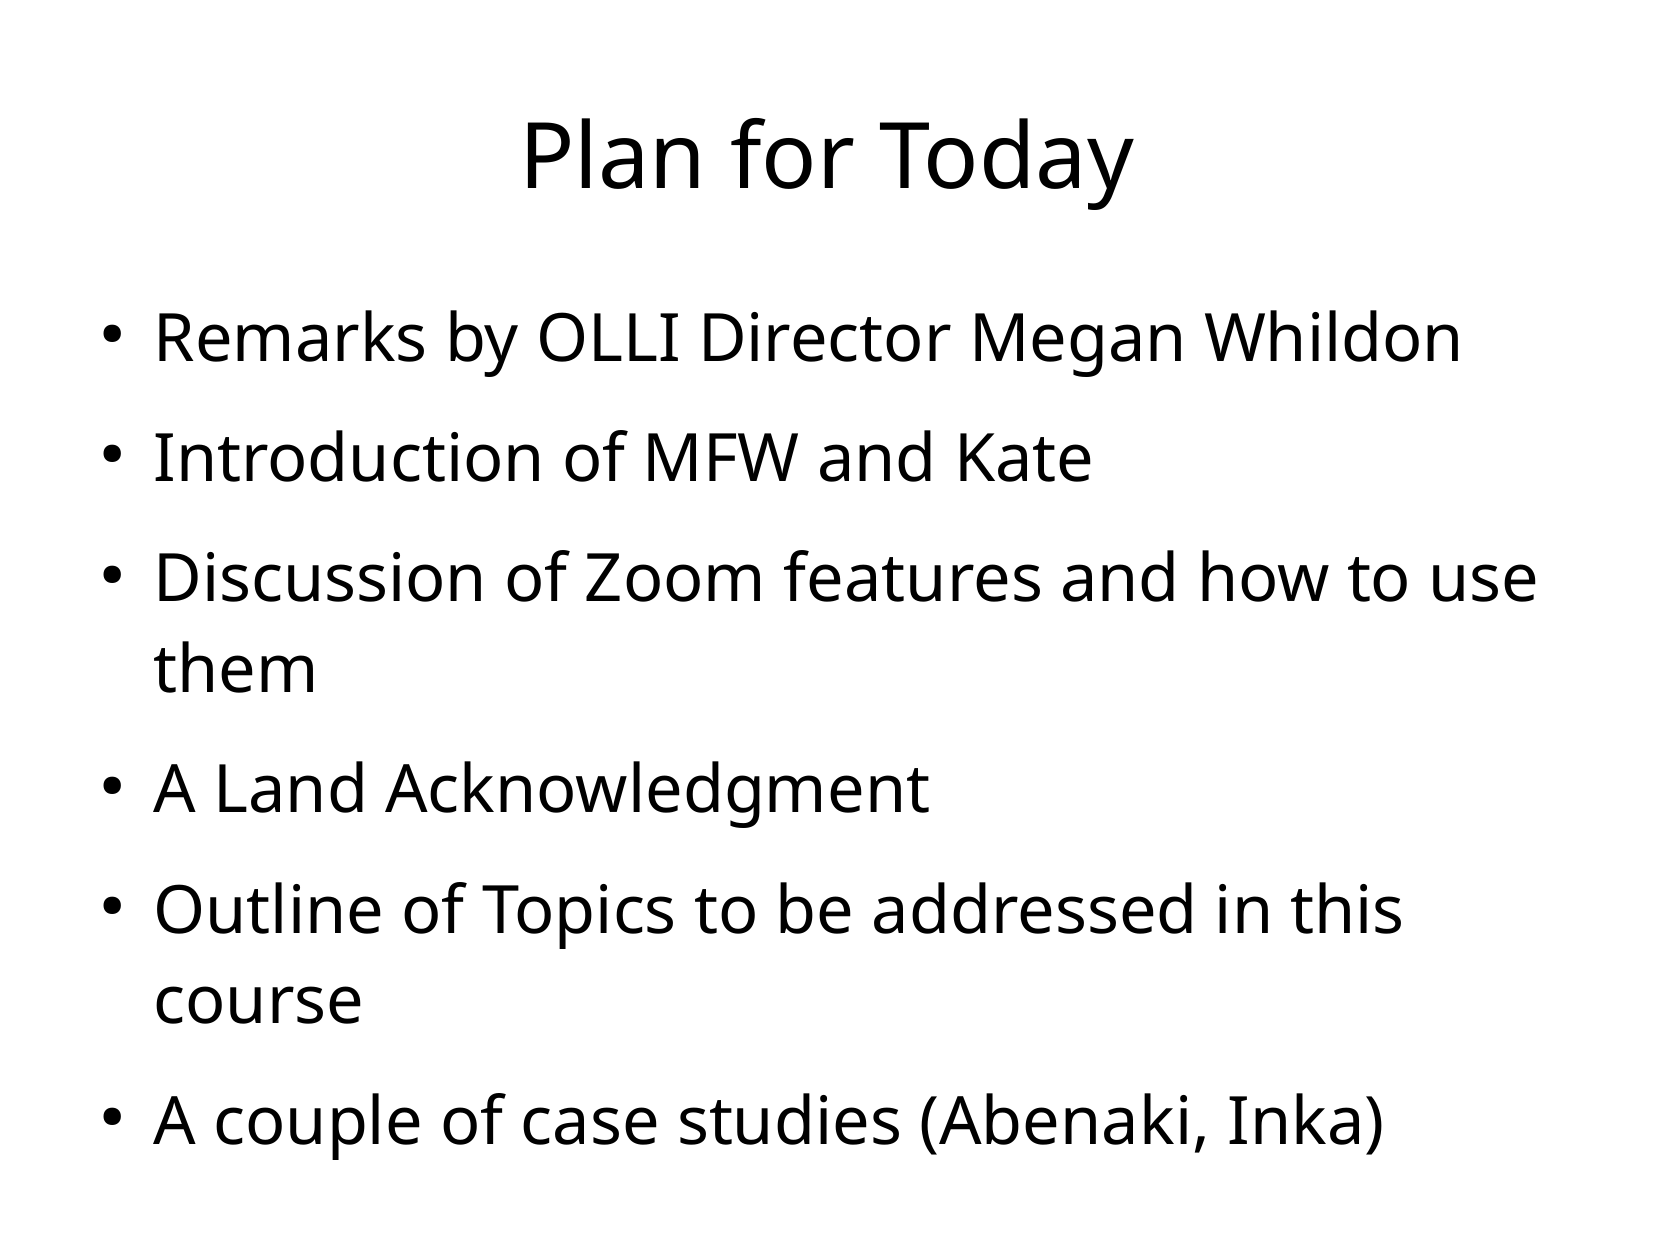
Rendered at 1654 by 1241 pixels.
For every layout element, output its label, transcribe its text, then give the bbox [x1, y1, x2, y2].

list Remarks by OLLI Director Megan Whildon Introduction of MFW and Kate Discussion of Zoom features and how to use them A Land Acknowledgment Outline of Topics to be addressed in this course A couple of case studies (Abenaki, Inka) [82, 290, 1571, 1109]
title Plan for Today [82, 49, 1571, 257]
